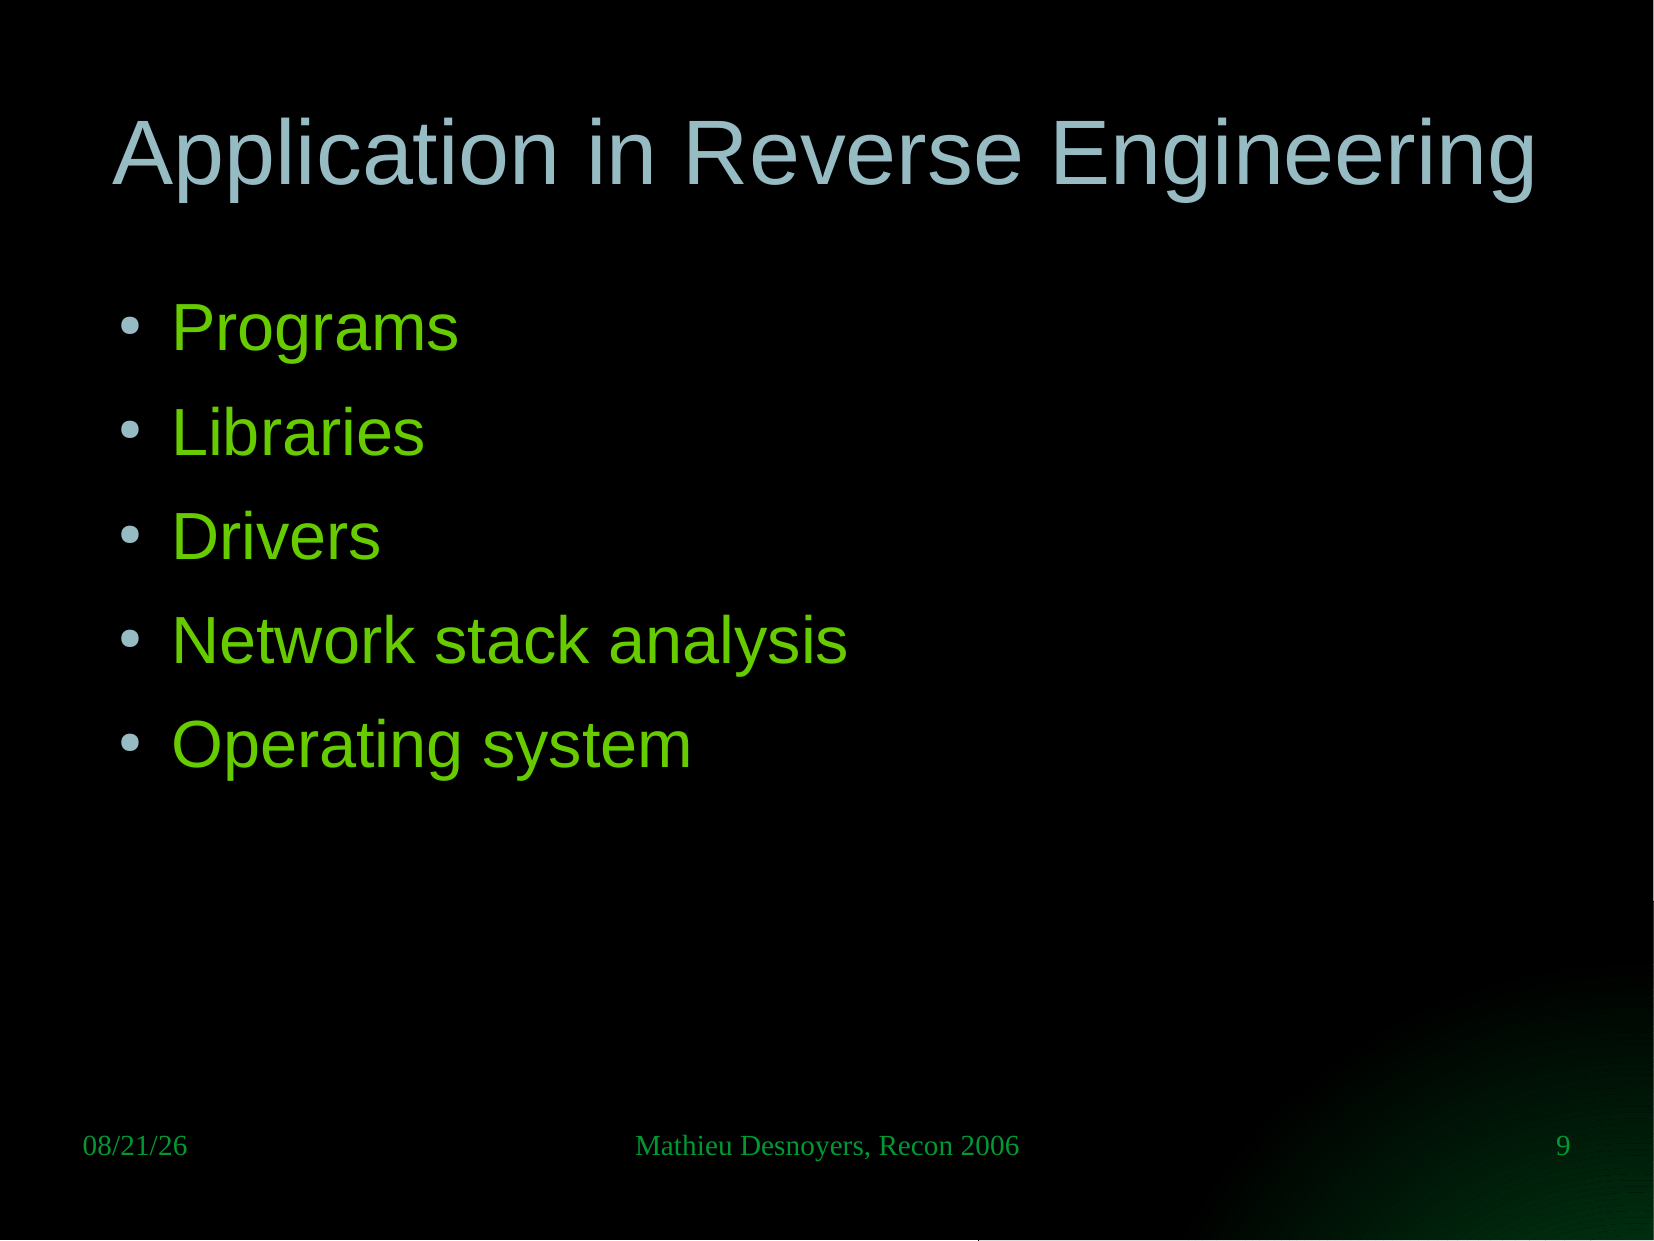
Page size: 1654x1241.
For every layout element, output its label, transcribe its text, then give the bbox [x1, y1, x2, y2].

list Programs Libraries Drivers Network stack analysis Operating system [82, 290, 1571, 1109]
title Application in Reverse Engineering [82, 49, 1571, 257]
